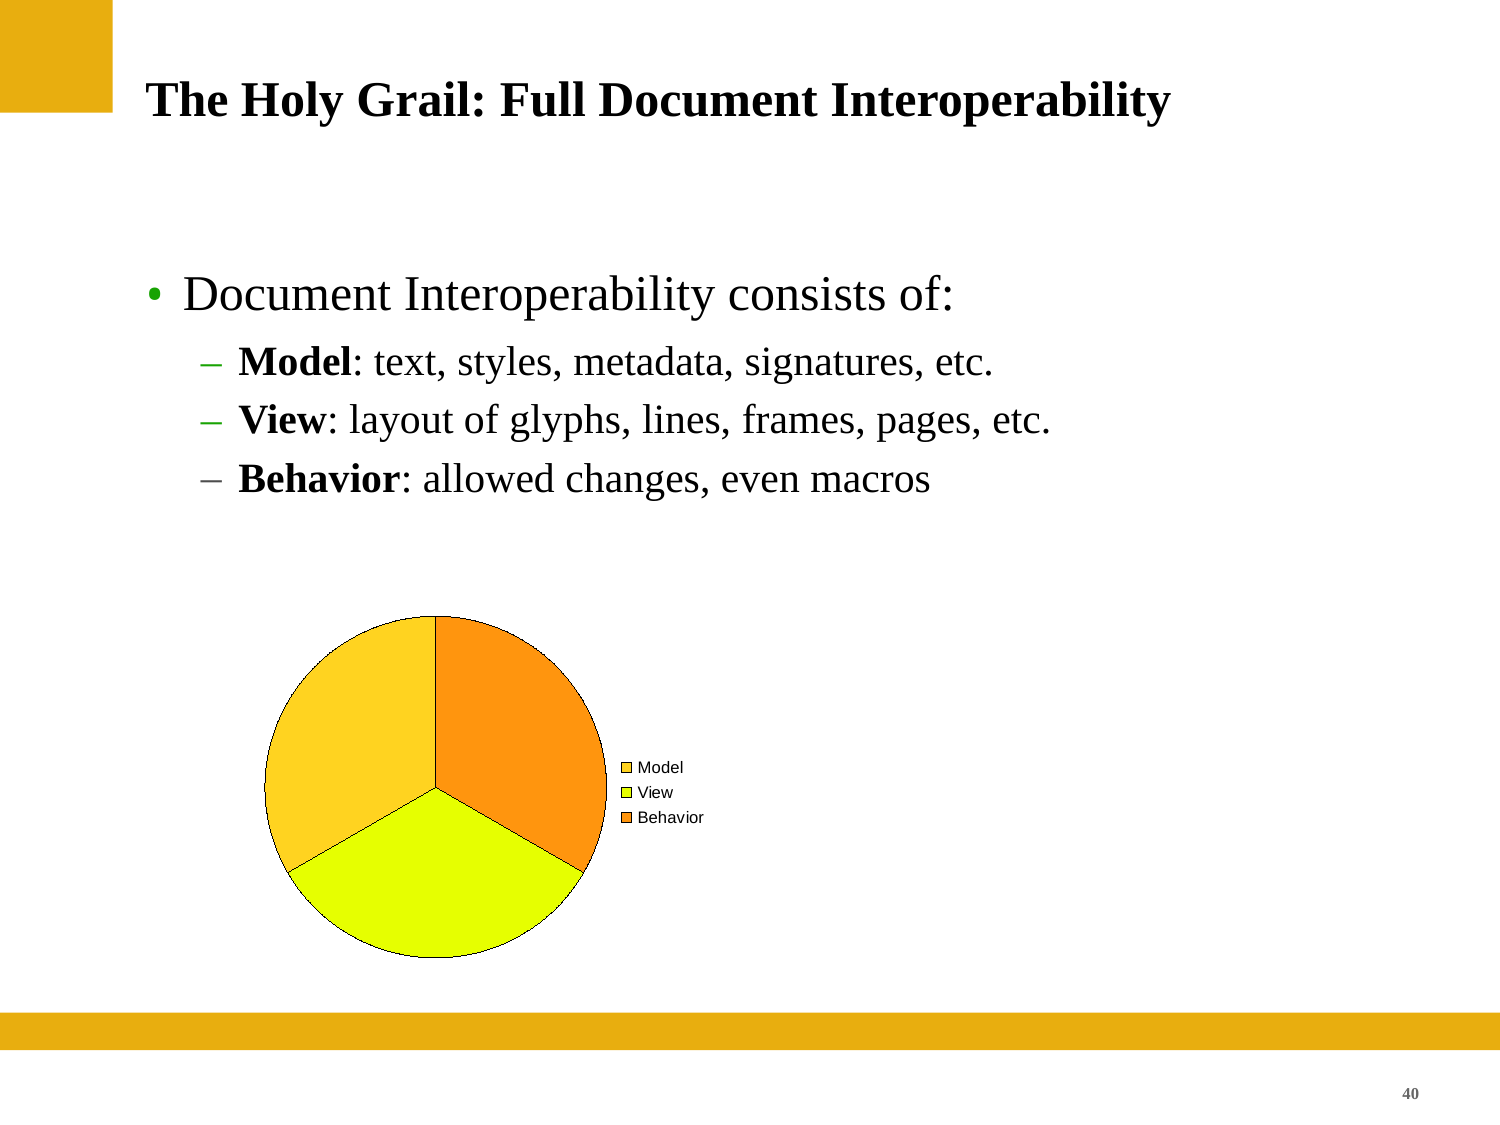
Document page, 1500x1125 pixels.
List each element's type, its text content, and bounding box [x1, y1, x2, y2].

list Document Interoperability consists of: Model: text, styles, metadata, signatures, etc. View: layout of glyphs, lines, frames, pages, etc. Behavior: allowed changes, even macros [145, 265, 1423, 976]
chart [255, 585, 730, 998]
title The Holy Grail: Full Document Interoperability [145, 67, 1388, 220]
